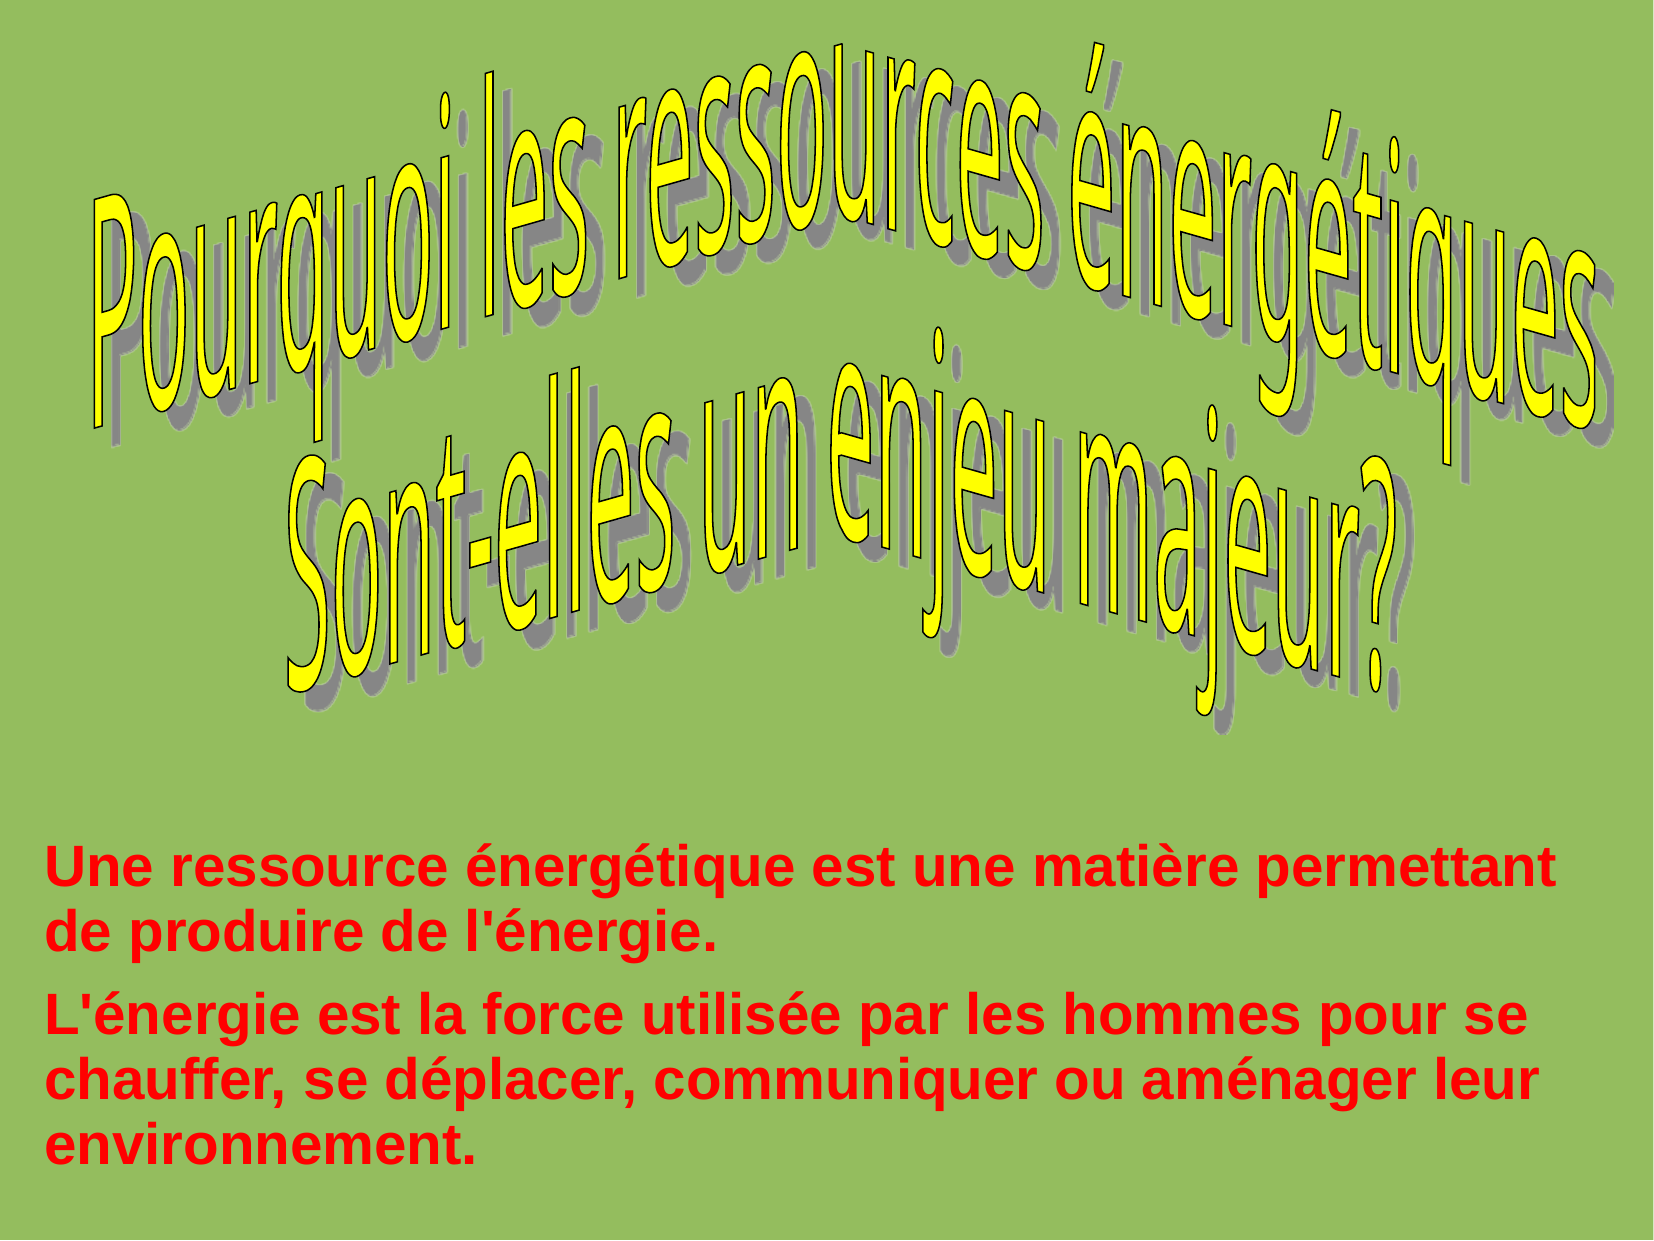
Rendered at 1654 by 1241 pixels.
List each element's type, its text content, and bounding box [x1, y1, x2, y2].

text_box Pourquoi les ressources énergétiques Sont-elles un enjeu majeur? [1278, 488, 1318, 671]
text_box Pourquoi les ressources énergétiques Sont-elles un enjeu majeur? [335, 176, 375, 359]
text_box Pourquoi les ressources énergétiques Sont-elles un enjeu majeur? [498, 452, 538, 631]
text_box Pourquoi les ressources énergétiques Sont-elles un enjeu majeur? [1196, 468, 1217, 716]
text_box L'énergie est la force utilisée par les hommes pour se chauffer, se déplacer, communiquer ou aménager leur environnement. [29, 974, 1654, 1189]
text_box Pourquoi les ressources énergétiques Sont-elles un enjeu majeur? [1308, 179, 1348, 359]
text_box Pourquoi les ressources énergétiques Sont-elles un enjeu majeur? [1361, 455, 1395, 624]
text_box Pourquoi les ressources énergétiques Sont-elles un enjeu majeur? [954, 398, 994, 578]
text_box Pourquoi les ressources énergétiques Sont-elles un enjeu majeur? [1071, 111, 1112, 292]
text_box Pourquoi les ressources énergétiques Sont-elles un enjeu majeur? [698, 76, 732, 256]
text_box Pourquoi les ressources énergétiques Sont-elles un enjeu majeur? [1080, 431, 1147, 623]
text_box Une ressource énergétique est une matière permettant de produire de l'énergie. [29, 826, 1625, 975]
text_box Pourquoi les ressources énergétiques Sont-elles un enjeu majeur? [485, 71, 493, 317]
text_box Pourquoi les ressources énergétiques Sont-elles un enjeu majeur? [619, 97, 646, 279]
text_box Pourquoi les ressources énergétiques Sont-elles un enjeu majeur? [888, 57, 915, 231]
text_box Pourquoi les ressources énergétiques Sont-elles un enjeu majeur? [834, 43, 874, 225]
text_box Pourquoi les ressources énergétiques Sont-elles un enjeu majeur? [1157, 456, 1195, 636]
text_box Pourquoi les ressources énergétiques Sont-elles un enjeu majeur? [504, 130, 545, 309]
text_box Pourquoi les ressources énergétiques Sont-elles un enjeu majeur? [288, 455, 327, 693]
text_box Pourquoi les ressources énergétiques Sont-elles un enjeu majeur? [1004, 410, 1044, 593]
text_box Pourquoi les ressources énergétiques Sont-elles un enjeu majeur? [1173, 140, 1213, 320]
text_box Pourquoi les ressources énergétiques Sont-elles un enjeu majeur? [1227, 476, 1268, 656]
text_box Pourquoi les ressources énergétiques Sont-elles un enjeu majeur? [571, 366, 580, 613]
text_box Pourquoi les ressources énergétiques Sont-elles un enjeu majeur? [960, 80, 1000, 260]
text_box Pourquoi les ressources énergétiques Sont-elles un enjeu majeur? [919, 68, 953, 248]
text_box Pourquoi les ressources énergétiques Sont-elles un enjeu majeur? [281, 191, 322, 443]
text_box Pourquoi les ressources énergétiques Sont-elles un enjeu majeur? [1410, 207, 1451, 466]
text_box Pourquoi les ressources énergétiques Sont-elles un enjeu majeur? [639, 412, 672, 593]
text_box Pourquoi les ressources énergétiques Sont-elles un enjeu majeur? [441, 155, 449, 330]
text_box Pourquoi les ressources énergétiques Sont-elles un enjeu majeur? [249, 202, 277, 384]
text_box Pourquoi les ressources énergétiques Sont-elles un enjeu majeur? [881, 375, 921, 559]
text_box Pourquoi les ressources énergétiques Sont-elles un enjeu majeur? [739, 64, 773, 245]
text_box Pourquoi les ressources énergétiques Sont-elles un enjeu majeur? [1122, 123, 1162, 307]
text_box Pourquoi les ressources énergétiques Sont-elles un enjeu majeur? [1224, 152, 1251, 327]
text_box Pourquoi les ressources énergétiques Sont-elles un enjeu majeur? [552, 117, 586, 298]
text_box Pourquoi les ressources énergétiques Sont-elles un enjeu majeur? [436, 435, 465, 649]
text_box Pourquoi les ressources énergétiques Sont-elles un enjeu majeur? [704, 391, 744, 574]
text_box Pourquoi les ressources énergétiques Sont-elles un enjeu majeur? [1353, 152, 1382, 371]
text_box Pourquoi les ressources énergétiques Sont-elles un enjeu majeur? [386, 163, 430, 343]
text_box Pourquoi les ressources énergétiques Sont-elles un enjeu majeur? [1563, 250, 1595, 429]
text_box Pourquoi les ressources énergétiques Sont-elles un enjeu majeur? [1390, 200, 1399, 374]
text_box Pourquoi les ressources énergétiques Sont-elles un enjeu majeur? [196, 216, 236, 398]
text_box Pourquoi les ressources énergétiques Sont-elles un enjeu majeur? [389, 482, 429, 664]
text_box Pourquoi les ressources énergétiques Sont-elles un enjeu majeur? [780, 51, 824, 231]
text_box Pourquoi les ressources énergétiques Sont-elles un enjeu majeur? [142, 233, 186, 412]
text_box Pourquoi les ressources énergétiques Sont-elles un enjeu majeur? [1008, 92, 1042, 271]
text_box Pourquoi les ressources énergétiques Sont-elles un enjeu majeur? [830, 363, 871, 543]
text_box Pourquoi les ressources énergétiques Sont-elles un enjeu majeur? [1255, 163, 1297, 417]
text_box Pourquoi les ressources énergétiques Sont-elles un enjeu majeur? [758, 377, 798, 560]
text_box Pourquoi les ressources énergétiques Sont-elles un enjeu majeur? [1464, 221, 1504, 404]
text_box Pourquoi les ressources énergétiques Sont-elles un enjeu majeur? [922, 390, 943, 638]
text_box Pourquoi les ressources énergétiques Sont-elles un enjeu majeur? [650, 89, 690, 268]
text_box Pourquoi les ressources énergétiques Sont-elles un enjeu majeur? [335, 498, 378, 677]
text_box Pourquoi les ressources énergétiques Sont-elles un enjeu majeur? [549, 373, 558, 619]
text_box Pourquoi les ressources énergétiques Sont-elles un enjeu majeur? [1331, 503, 1359, 678]
text_box Pourquoi les ressources énergétiques Sont-elles un enjeu majeur? [1515, 237, 1555, 418]
text_box Pourquoi les ressources énergétiques Sont-elles un enjeu majeur? [591, 425, 631, 604]
text_box Pourquoi les ressources énergétiques Sont-elles un enjeu majeur? [94, 194, 134, 429]
